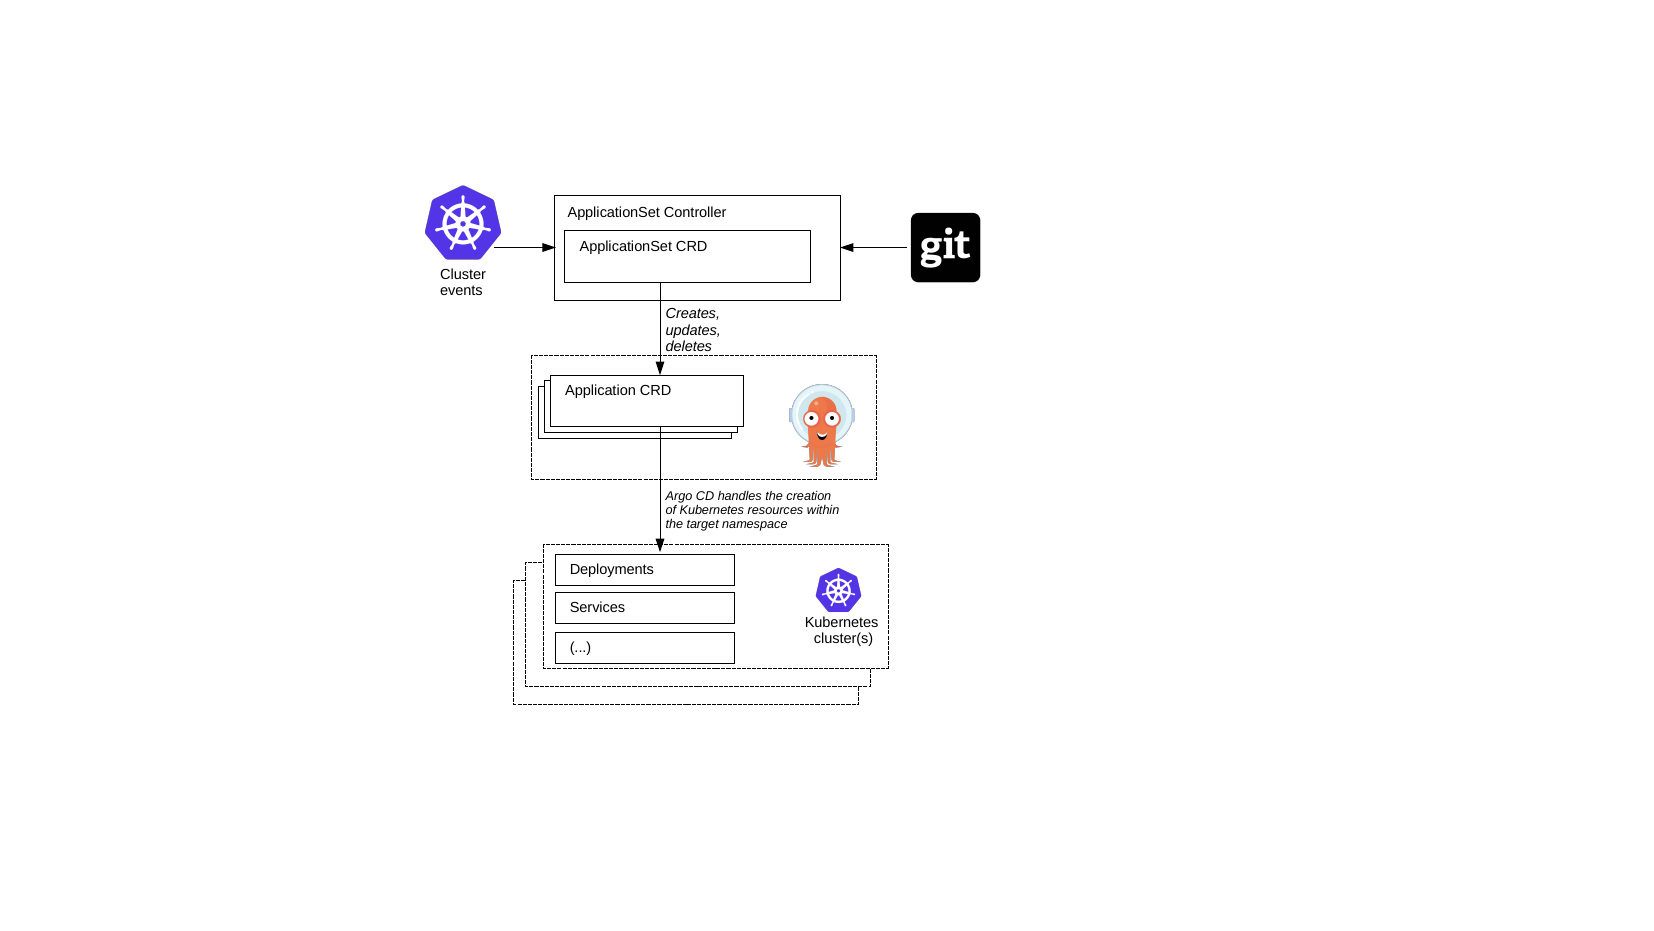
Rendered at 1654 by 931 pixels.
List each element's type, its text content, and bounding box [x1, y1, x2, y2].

text_box [554, 277, 660, 301]
text_box Creates, updates, deletes [661, 298, 913, 362]
text_box [661, 277, 841, 298]
picture [779, 383, 865, 468]
picture [380, 167, 546, 278]
text_box ApplicationSet Controller [552, 196, 913, 277]
text_box ApplicationSet CRD [564, 230, 811, 283]
text_box [661, 362, 877, 480]
text_box Creates, updates, deletes [650, 298, 660, 362]
text_box Kubernetes cluster(s) [789, 606, 898, 681]
text_box [513, 544, 889, 705]
picture [906, 208, 985, 287]
text_box Argo CD handles the creation of Kubernetes resources within the target namespace [661, 481, 856, 546]
text_box (...) [555, 632, 735, 664]
text_box Application [538, 386, 660, 439]
text_box Application CRD [550, 375, 744, 427]
text_box Cluster events [425, 278, 534, 330]
text_box Deployments [555, 554, 735, 586]
text_box [531, 355, 660, 480]
text_box Application [661, 433, 732, 439]
picture [789, 557, 888, 623]
text_box Services [555, 592, 735, 624]
text_box Application [544, 380, 660, 433]
text_box Application [661, 427, 738, 433]
